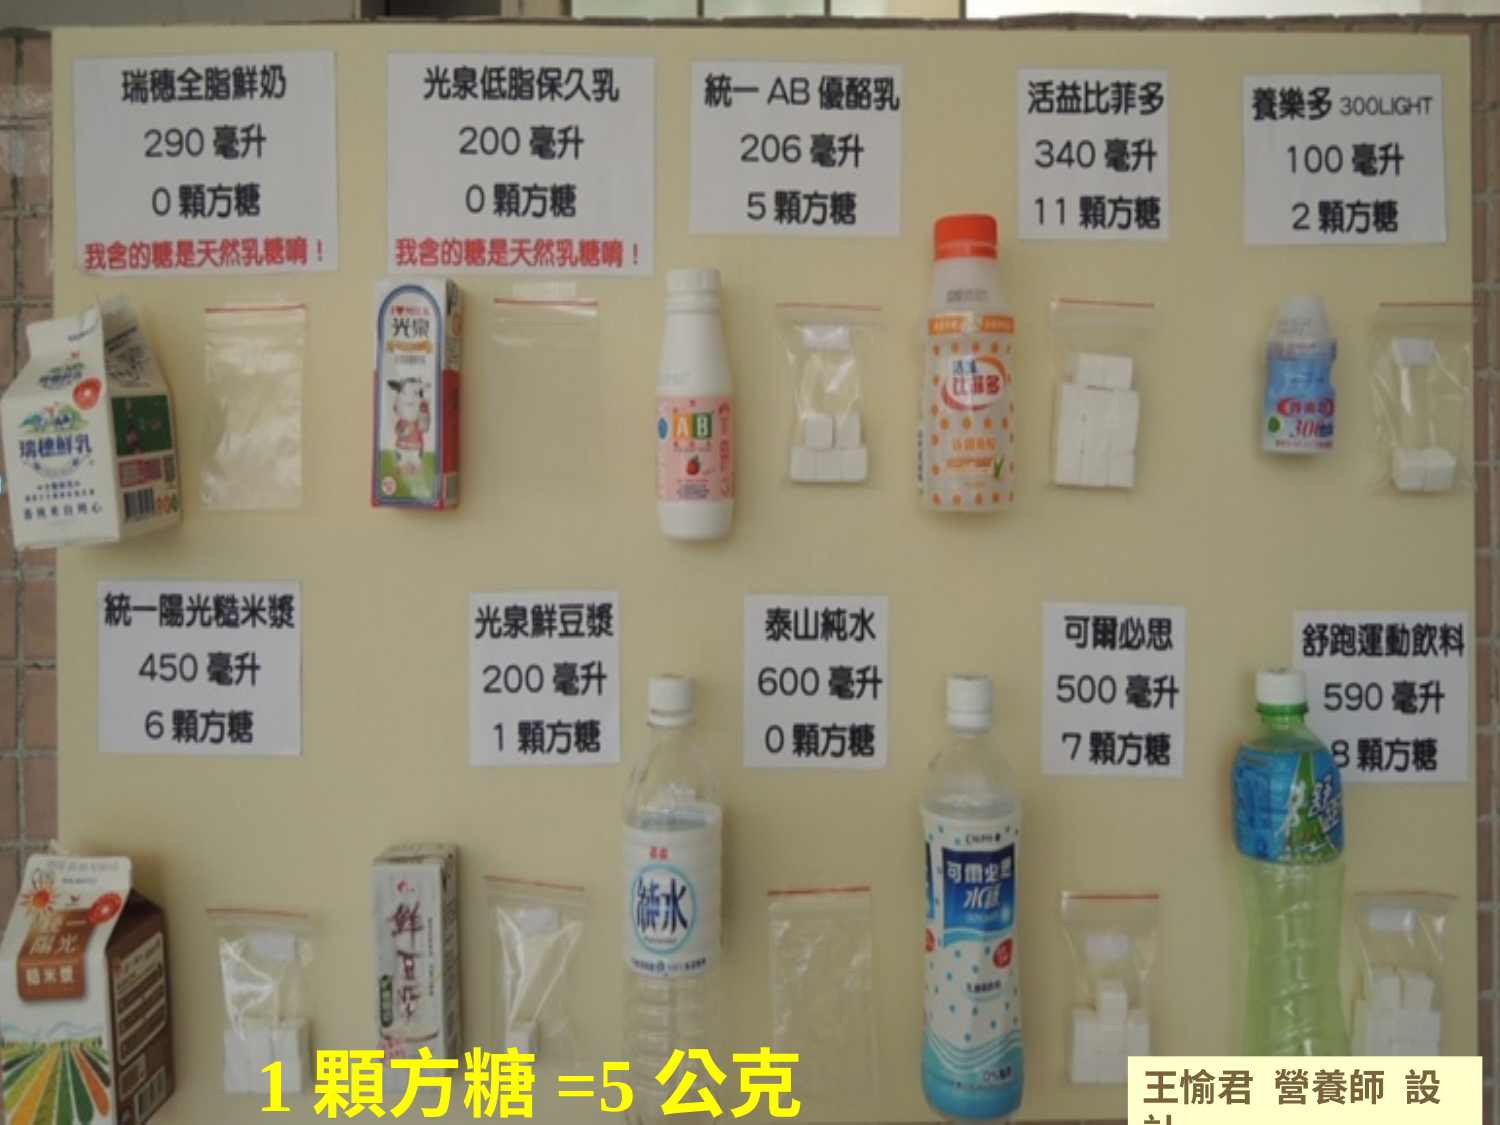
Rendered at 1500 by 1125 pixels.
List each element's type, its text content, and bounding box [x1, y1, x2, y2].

text_box 王愉君 營養師 設計 [1127, 1056, 1483, 1125]
text_box 1顆方糖=5公克 [242, 1028, 845, 1125]
picture [0, 0, 1500, 1125]
